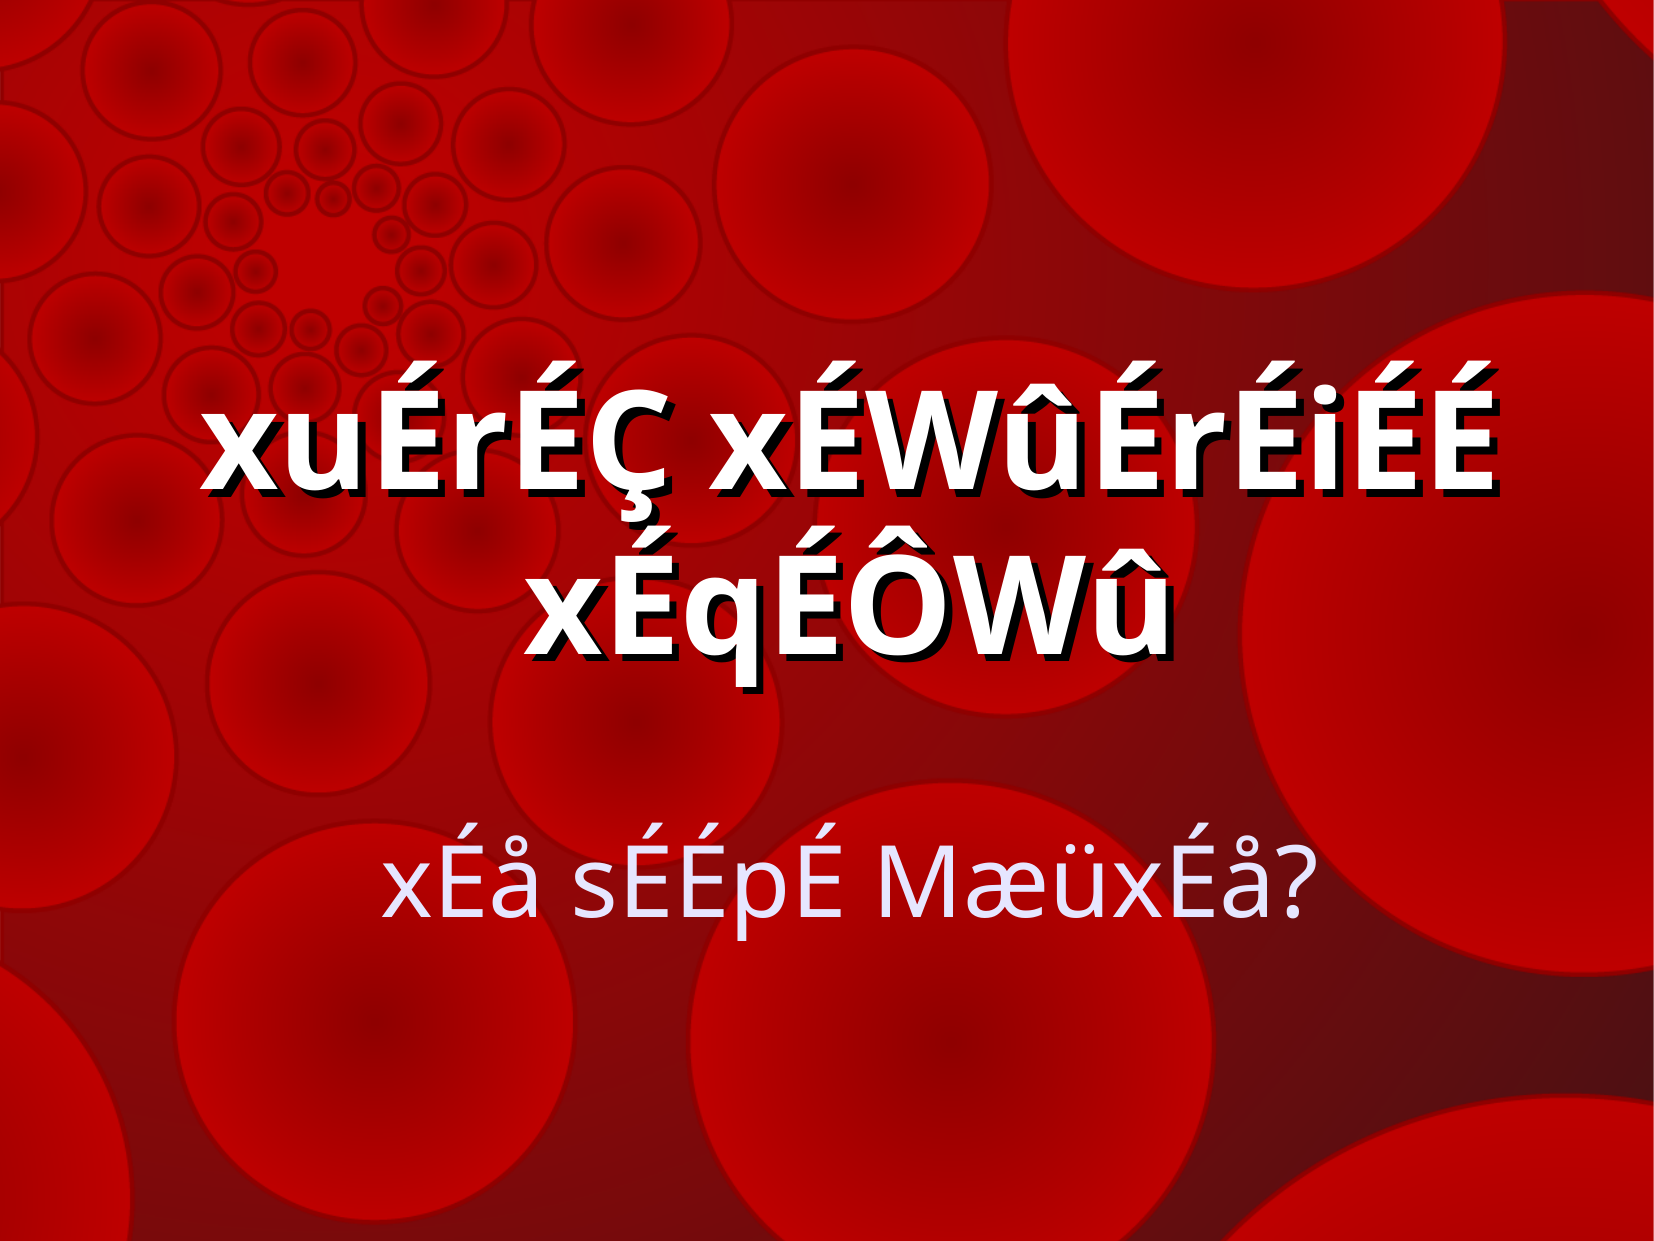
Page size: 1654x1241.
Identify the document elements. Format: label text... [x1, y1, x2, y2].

title xuÉrÉÇ xÉWûÉrÉiÉÉ xÉqÉÔWû [106, 354, 1595, 680]
subtitle xÉå sÉÉpÉ MæüxÉå? [106, 721, 1595, 1034]
